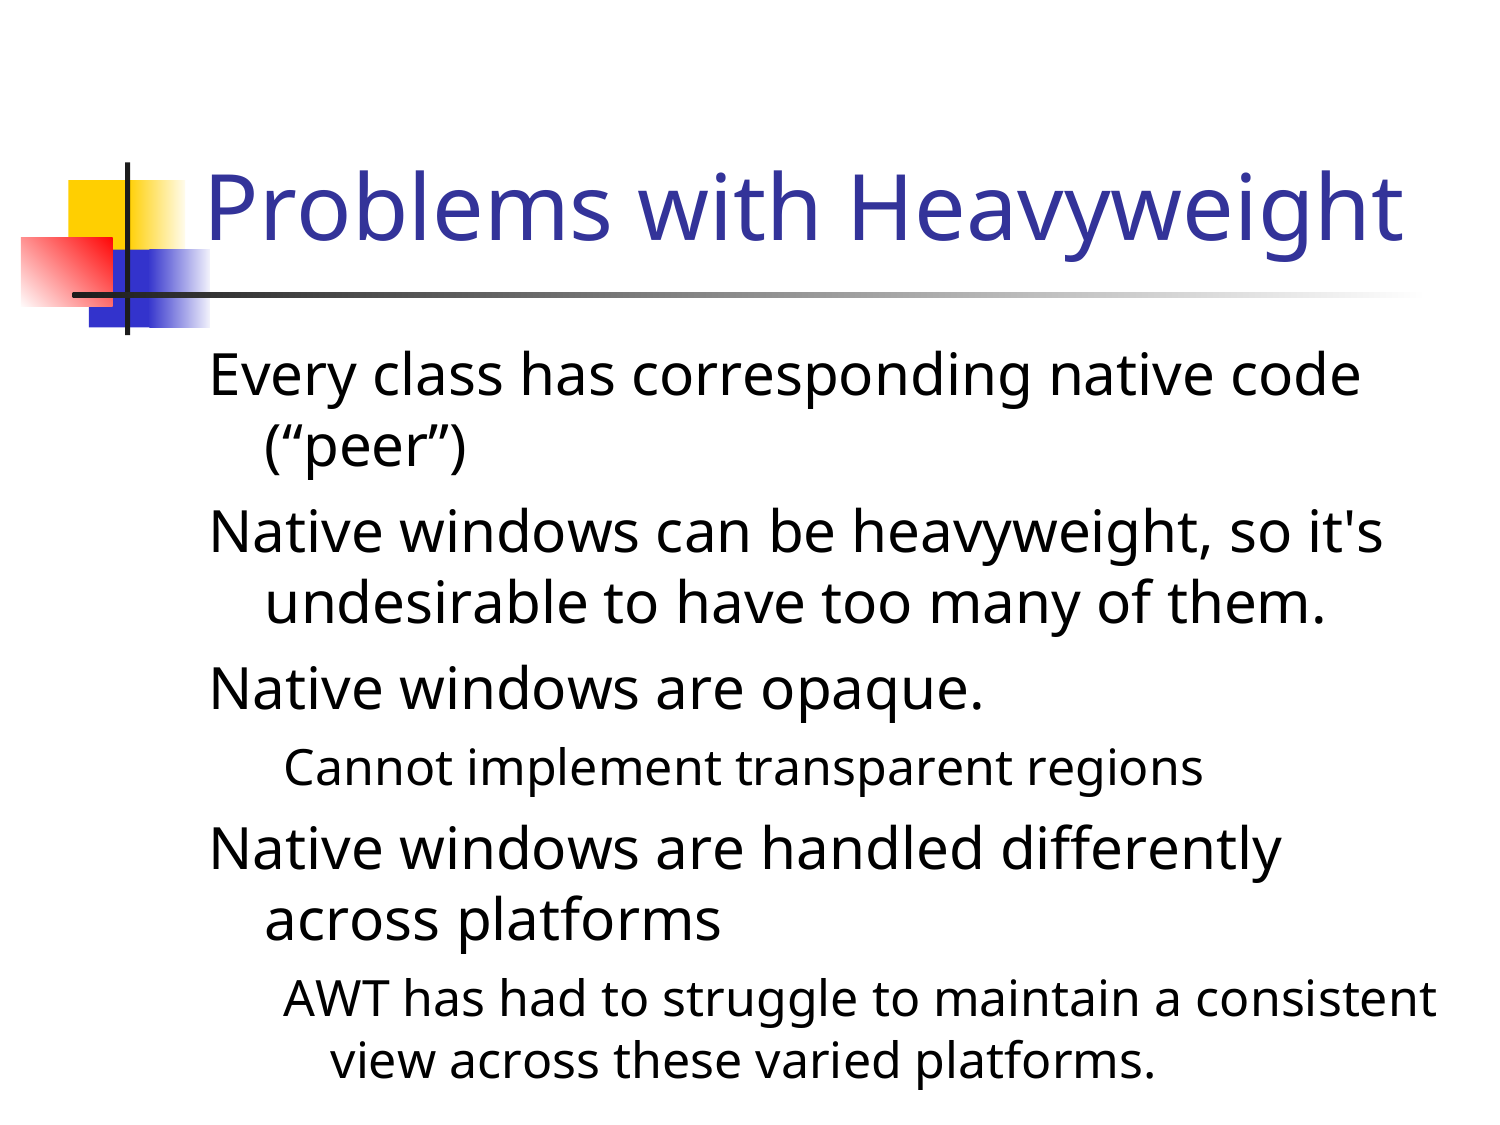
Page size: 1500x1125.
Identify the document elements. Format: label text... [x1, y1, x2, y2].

title Problems with Heavyweight [188, 35, 1468, 276]
list Every class has corresponding native code (“peer”) Native windows can be heavyweight, so it's undesirable to have too many of them. Native windows are opaque. Cannot implement transparent regions Native windows are handled differently across platforms AWT has had to struggle to maintain a consistent view across these varied platforms. [193, 331, 1469, 1097]
